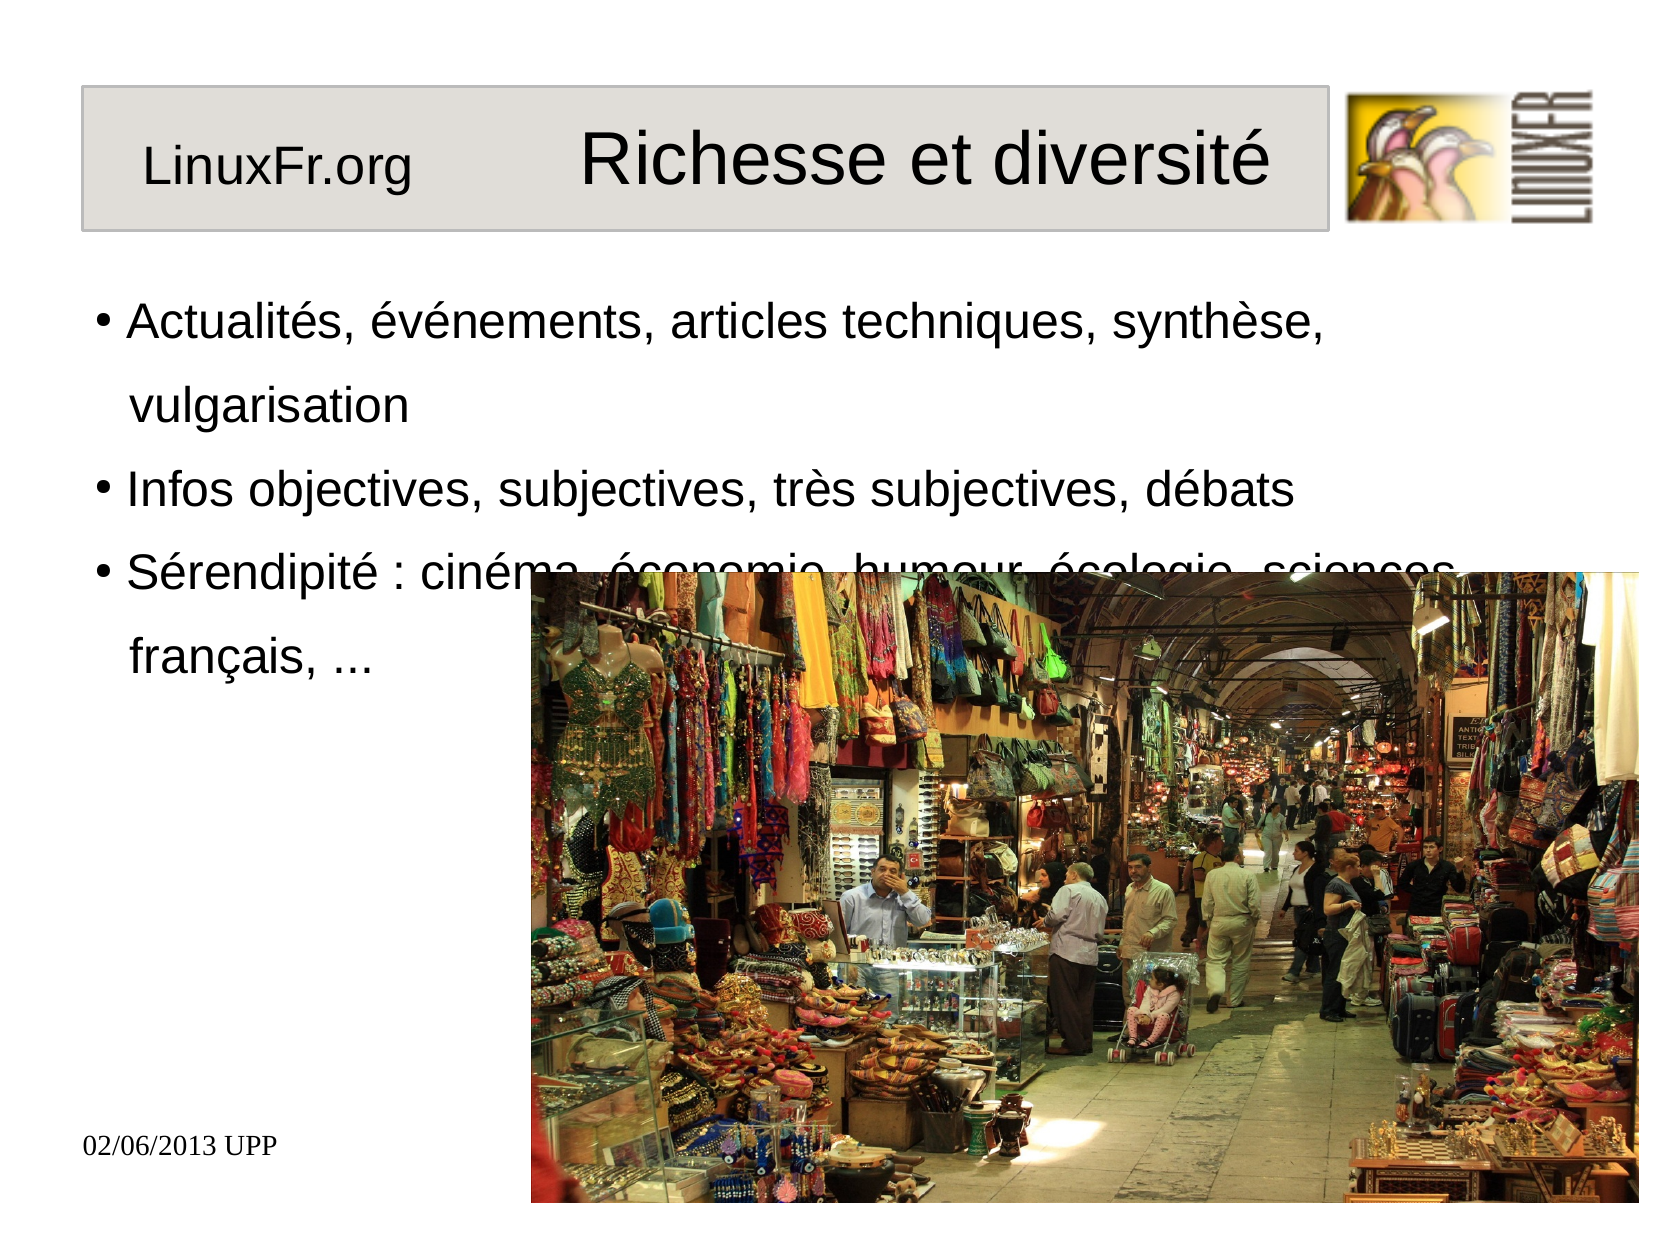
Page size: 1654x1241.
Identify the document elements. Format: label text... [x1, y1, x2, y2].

picture [1341, 88, 1601, 229]
picture [531, 572, 1639, 1204]
title LinuxFr.org Richesse et diversité [82, 86, 1329, 231]
subtitle Actualités, événements, articles techniques, synthèse, vulgarisation Infos objectives, subjectives, très subjectives, débats Sérendipité : cinéma, économie, humour, écologie, sciences, français, ... [59, 265, 1595, 1070]
